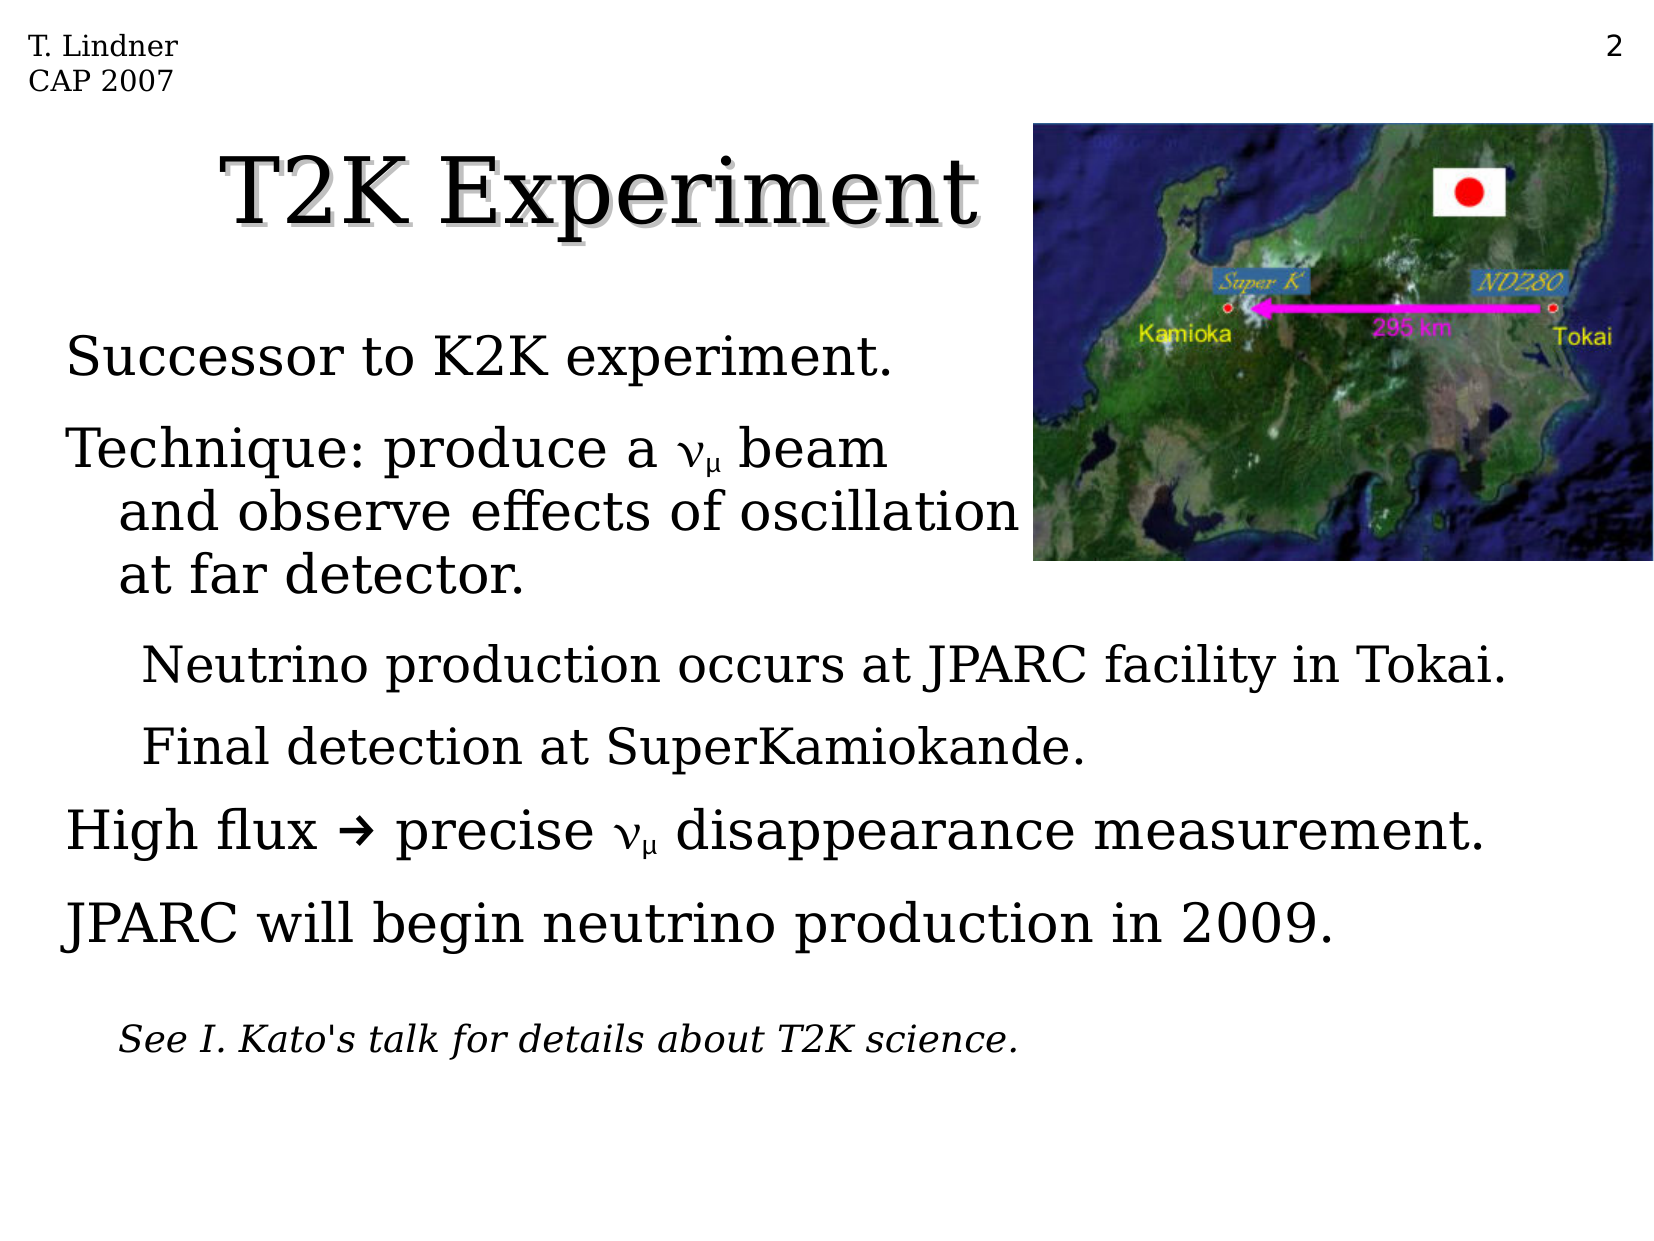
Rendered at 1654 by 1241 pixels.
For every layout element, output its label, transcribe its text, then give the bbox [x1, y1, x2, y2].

title T2K Experiment [76, 88, 1123, 296]
list Successor to K2K experiment. Technique: produce a  beam and observe effects of oscillation at far detector. Neutrino production occurs at JPARC facility in Tokai. Final detection at SuperKamiokande. High flux → precise  disappearance measurement. JPARC will begin neutrino production in 2009. See I. Kato's talk for details about T2K science. [47, 324, 1625, 1173]
picture [1033, 123, 1654, 562]
